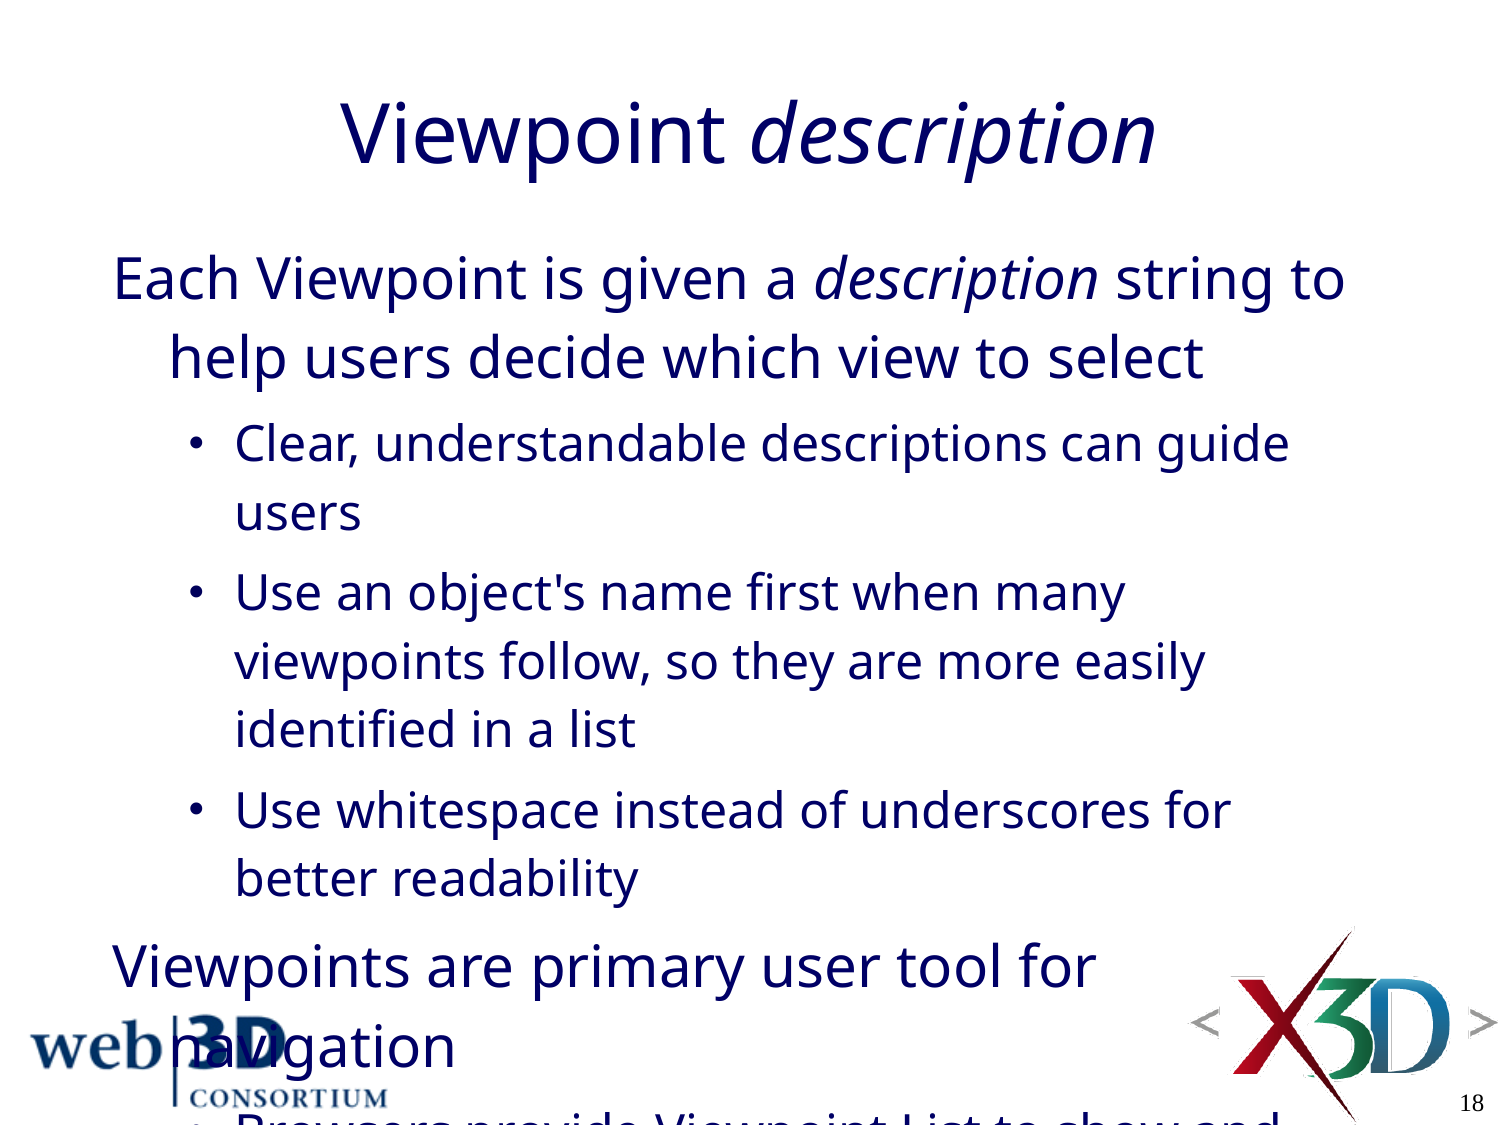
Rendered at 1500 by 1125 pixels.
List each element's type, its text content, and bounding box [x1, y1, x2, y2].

title Viewpoint description [112, 37, 1388, 226]
picture [1187, 926, 1500, 1125]
list Each Viewpoint is given a description string to help users decide which view to select Clear, understandable descriptions can guide users Use an object's name first when many viewpoints follow, so they are more easily identified in a list Use whitespace instead of underscores for better readability Viewpoints are primary user tool for navigation Browsers provide Viewpoint List to show and select descriptions So authors should always include description! [112, 237, 1388, 1008]
picture [395, 1039, 413, 1063]
picture [12, 998, 413, 1118]
